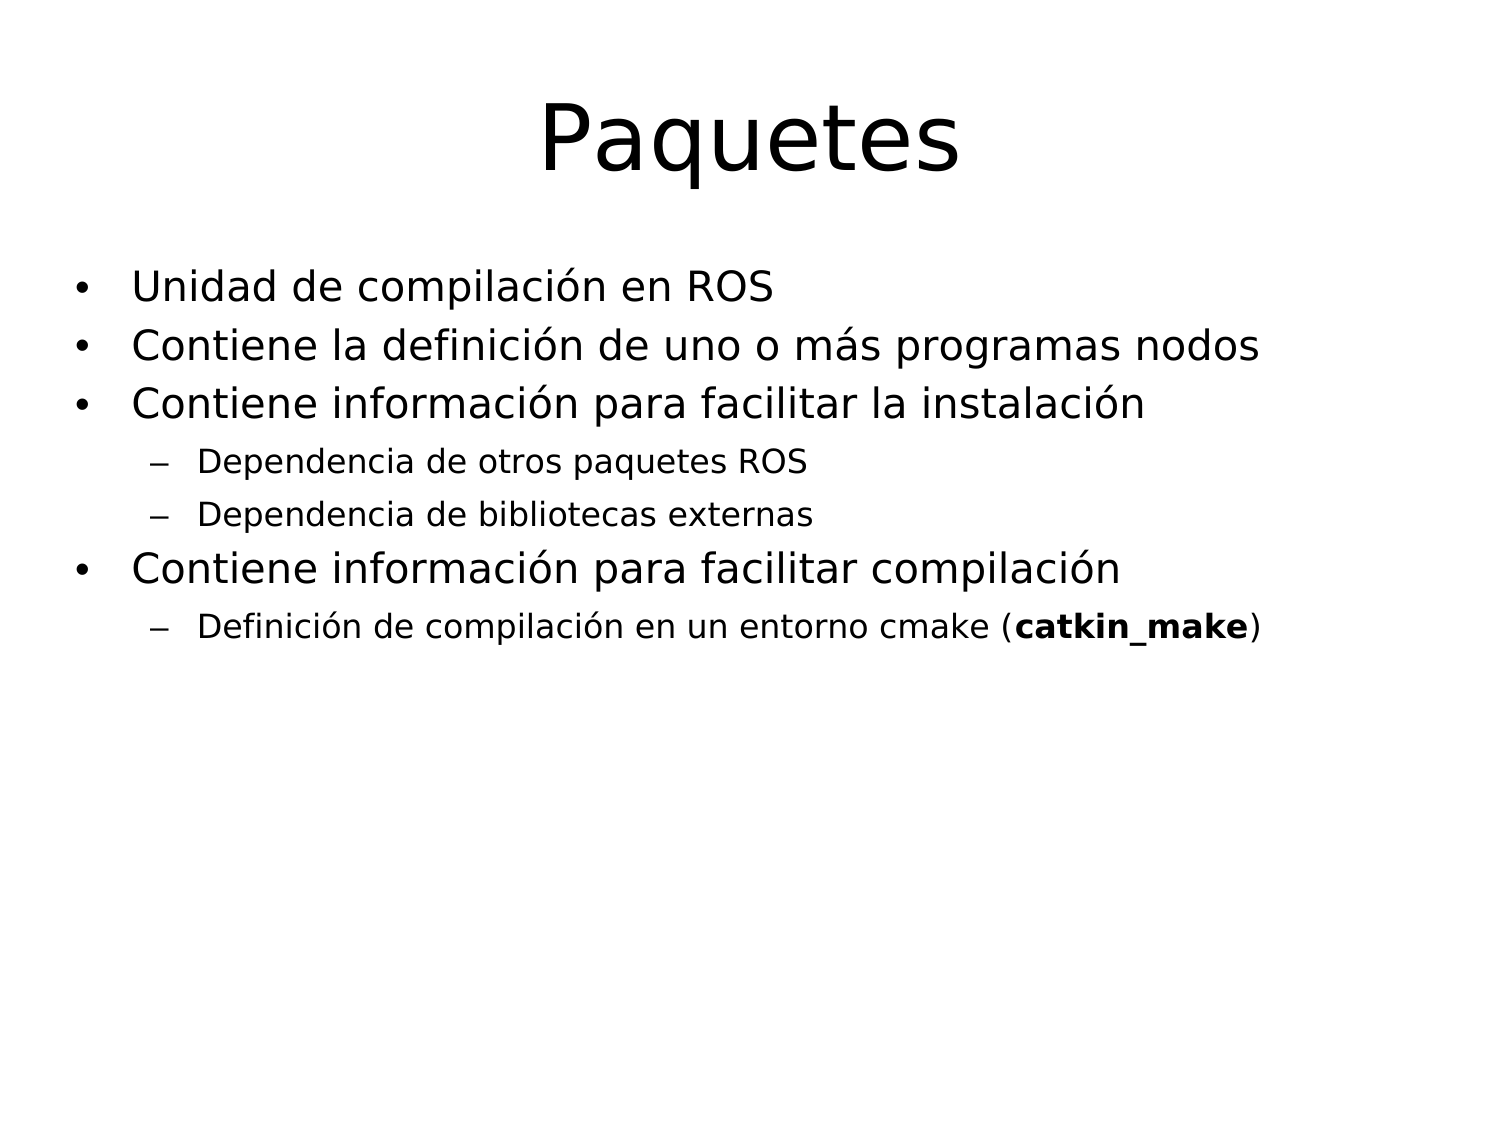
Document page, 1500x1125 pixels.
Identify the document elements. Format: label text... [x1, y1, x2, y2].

list Unidad de compilación en ROS Contiene la definición de uno o más programas nodos Contiene información para facilitar la instalación Dependencia de otros paquetes ROS Dependencia de bibliotecas externas Contiene información para facilitar compilación Definición de compilación en un entorno cmake (catkin_make) [75, 262, 1425, 916]
title Paquetes [75, 44, 1425, 233]
